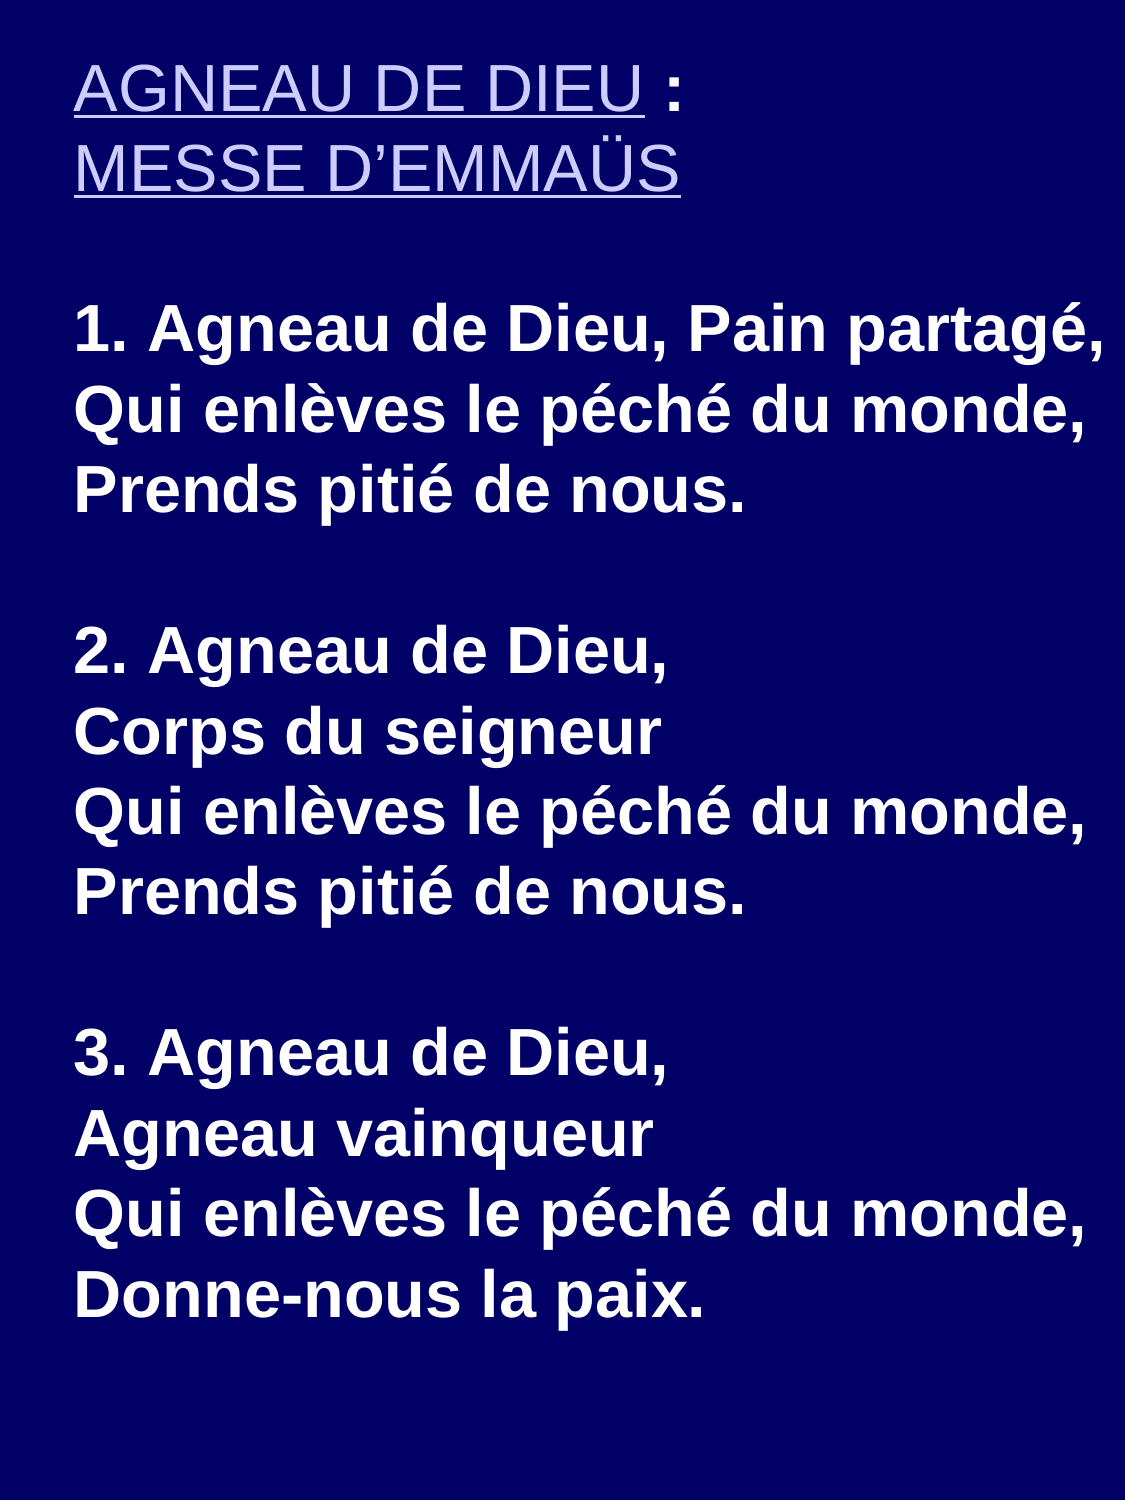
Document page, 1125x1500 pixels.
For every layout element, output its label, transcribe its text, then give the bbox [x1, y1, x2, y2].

text_box AGNEAU DE DIEU : MESSE D’EMMAÜS 1. Agneau de Dieu, Pain partagé, Qui enlèves le péché du monde, Prends pitié de nous. 2. Agneau de Dieu, Corps du seigneur Qui enlèves le péché du monde, Prends pitié de nous. 3. Agneau de Dieu, Agneau vainqueur Qui enlèves le péché du monde, Donne-nous la paix. [59, 59, 1110, 1476]
